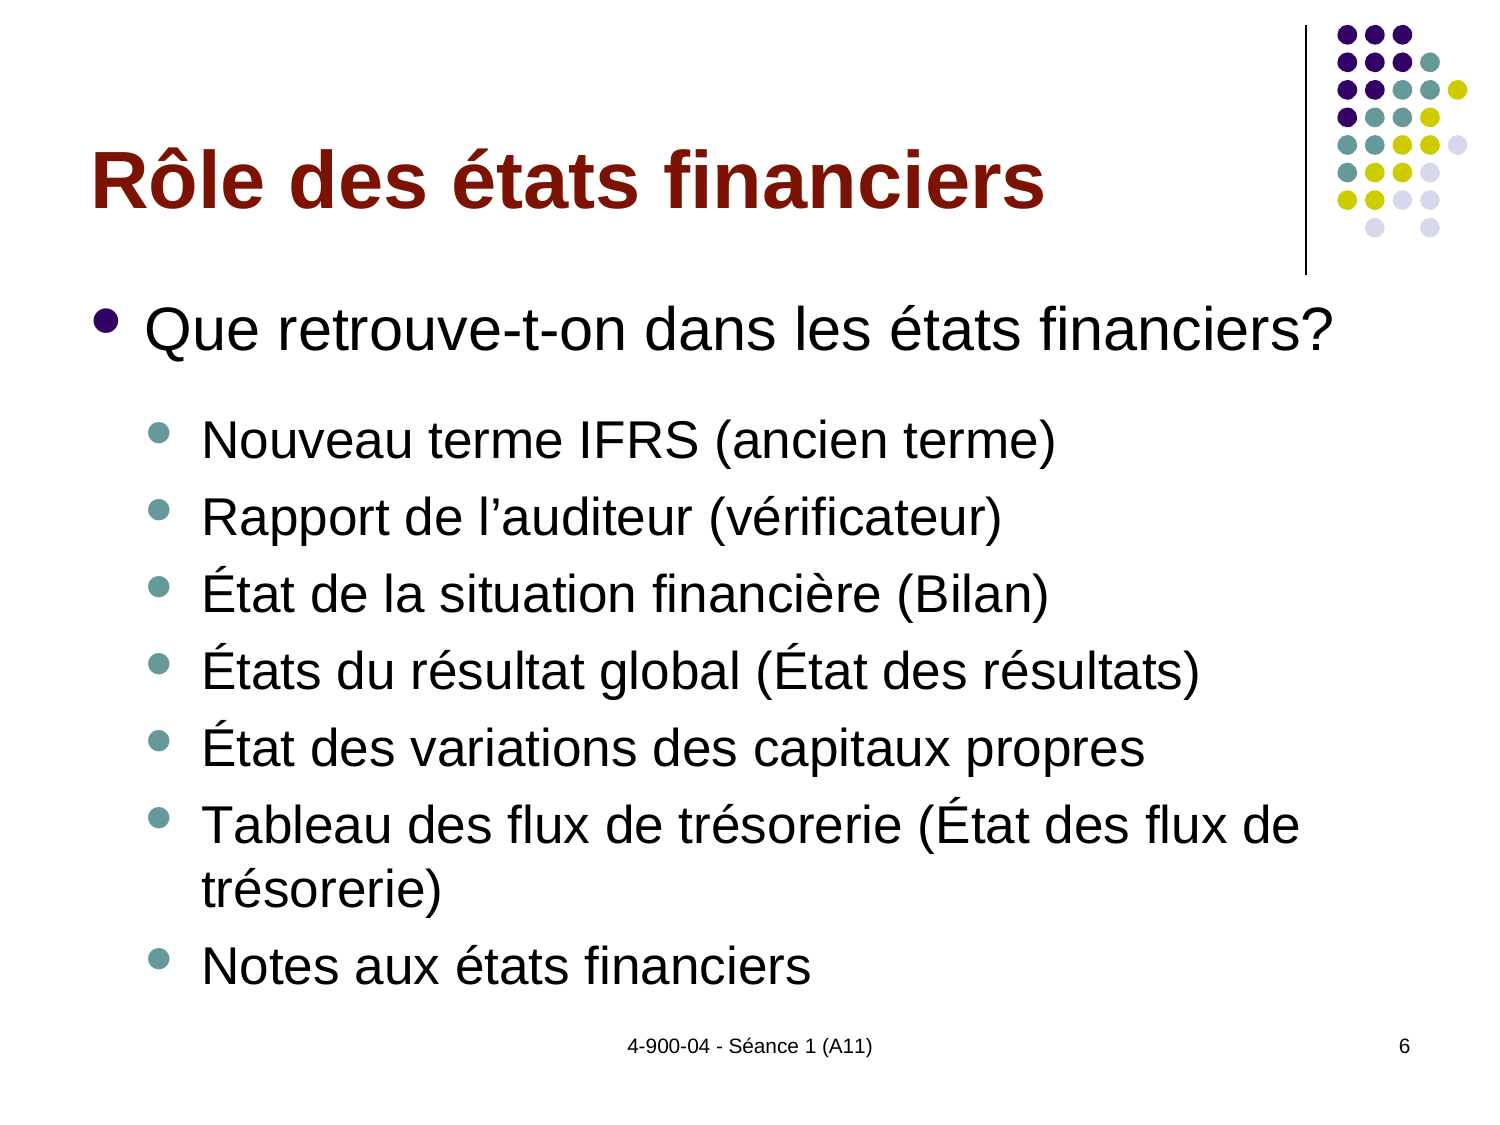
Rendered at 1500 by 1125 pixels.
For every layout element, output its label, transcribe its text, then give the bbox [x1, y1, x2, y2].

text_box <numéro> [1074, 1025, 1426, 1101]
text_box 4-900-04 - Séance 1 (A11) [512, 1025, 988, 1101]
title Rôle des états financiers [74, 20, 1313, 233]
list Que retrouve-t-on dans les états financiers? Nouveau terme IFRS (ancien terme) Rapport de l’auditeur (vérificateur) État de la situation financière (Bilan) États du résultat global (État des résultats) État des variations des capitaux propres Tableau des flux de trésorerie (État des flux de trésorerie) Notes aux états financiers [75, 282, 1426, 1006]
